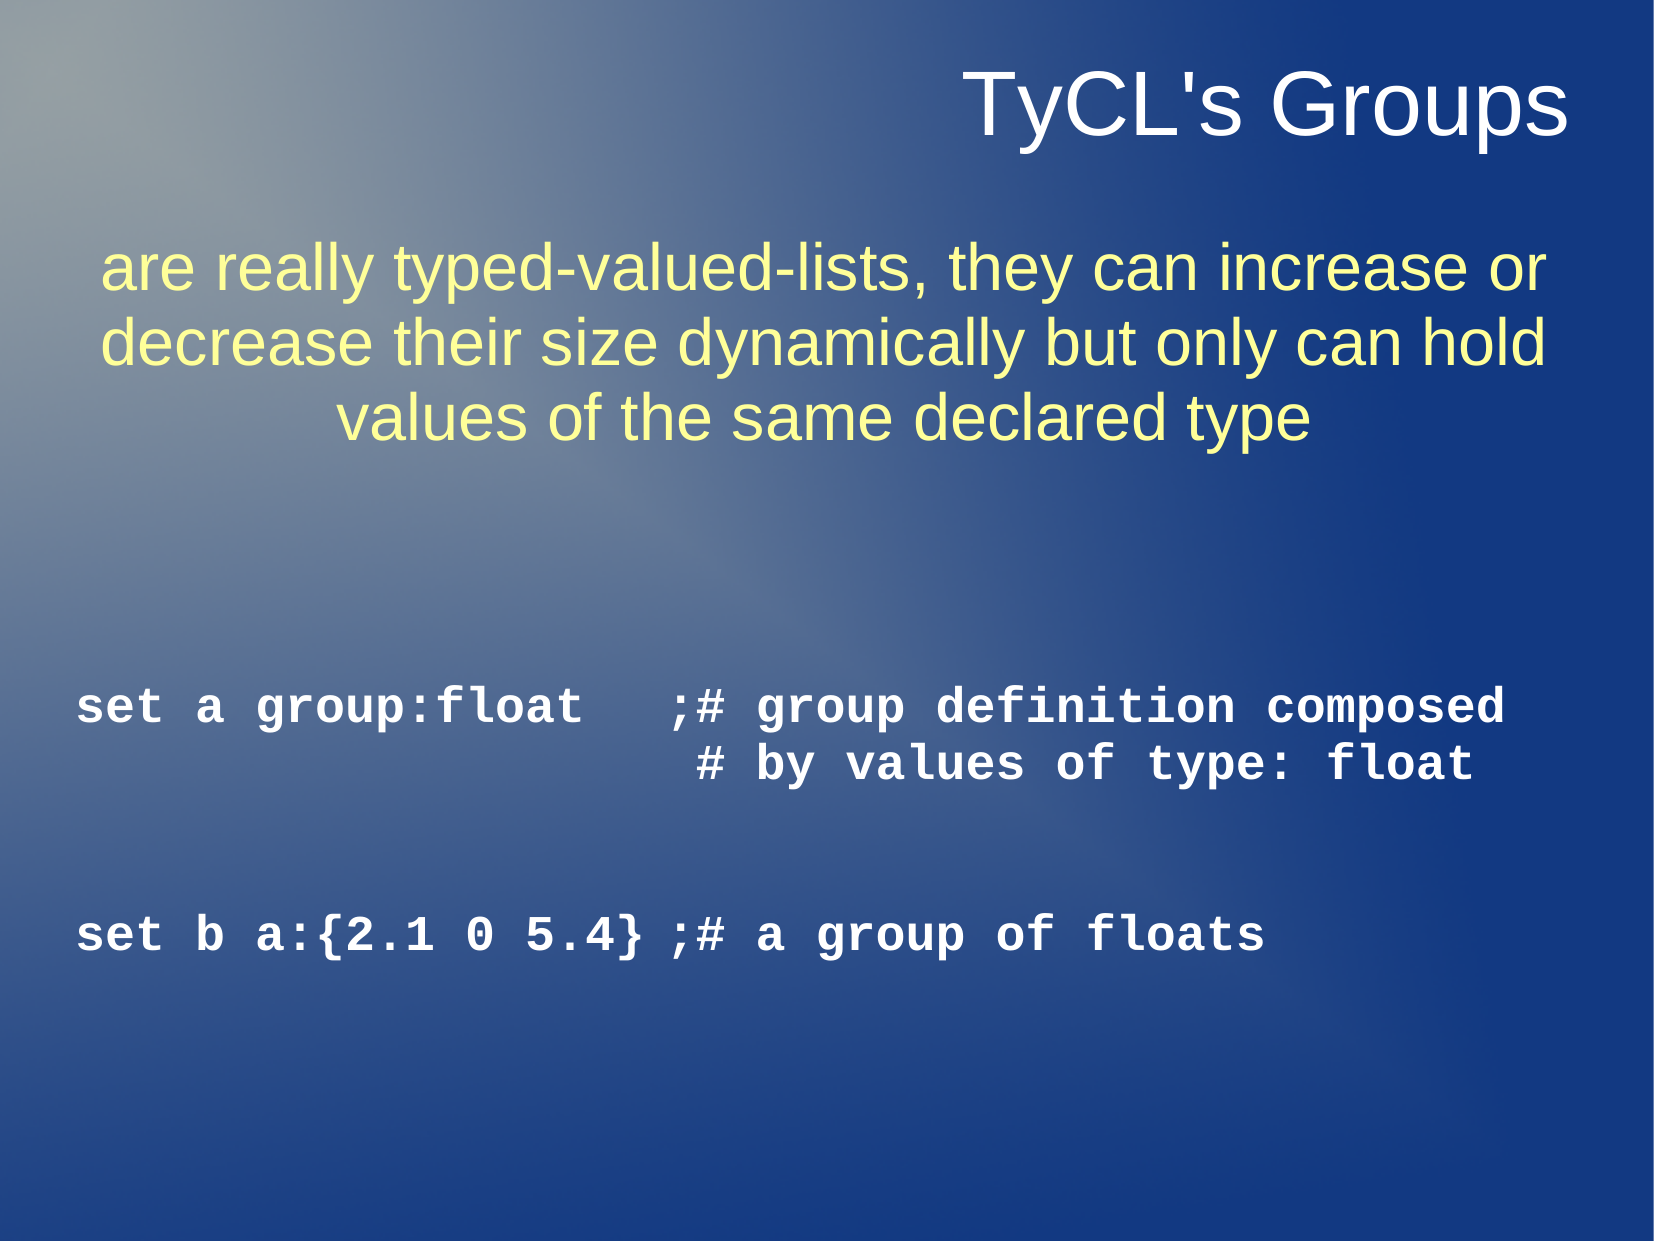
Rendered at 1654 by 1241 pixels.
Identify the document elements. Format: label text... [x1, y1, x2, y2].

picture [0, 0, 1654, 1241]
title TyCL's Groups [82, 52, 1571, 155]
subtitle are really typed-valued-lists, they can increase or decrease their size dynamically but only can hold values of the same declared type set a group:float ;# group definition composed # by values of type: float set b a:{2.1 0 5.4} ;# a group of floats [75, 229, 1576, 1192]
